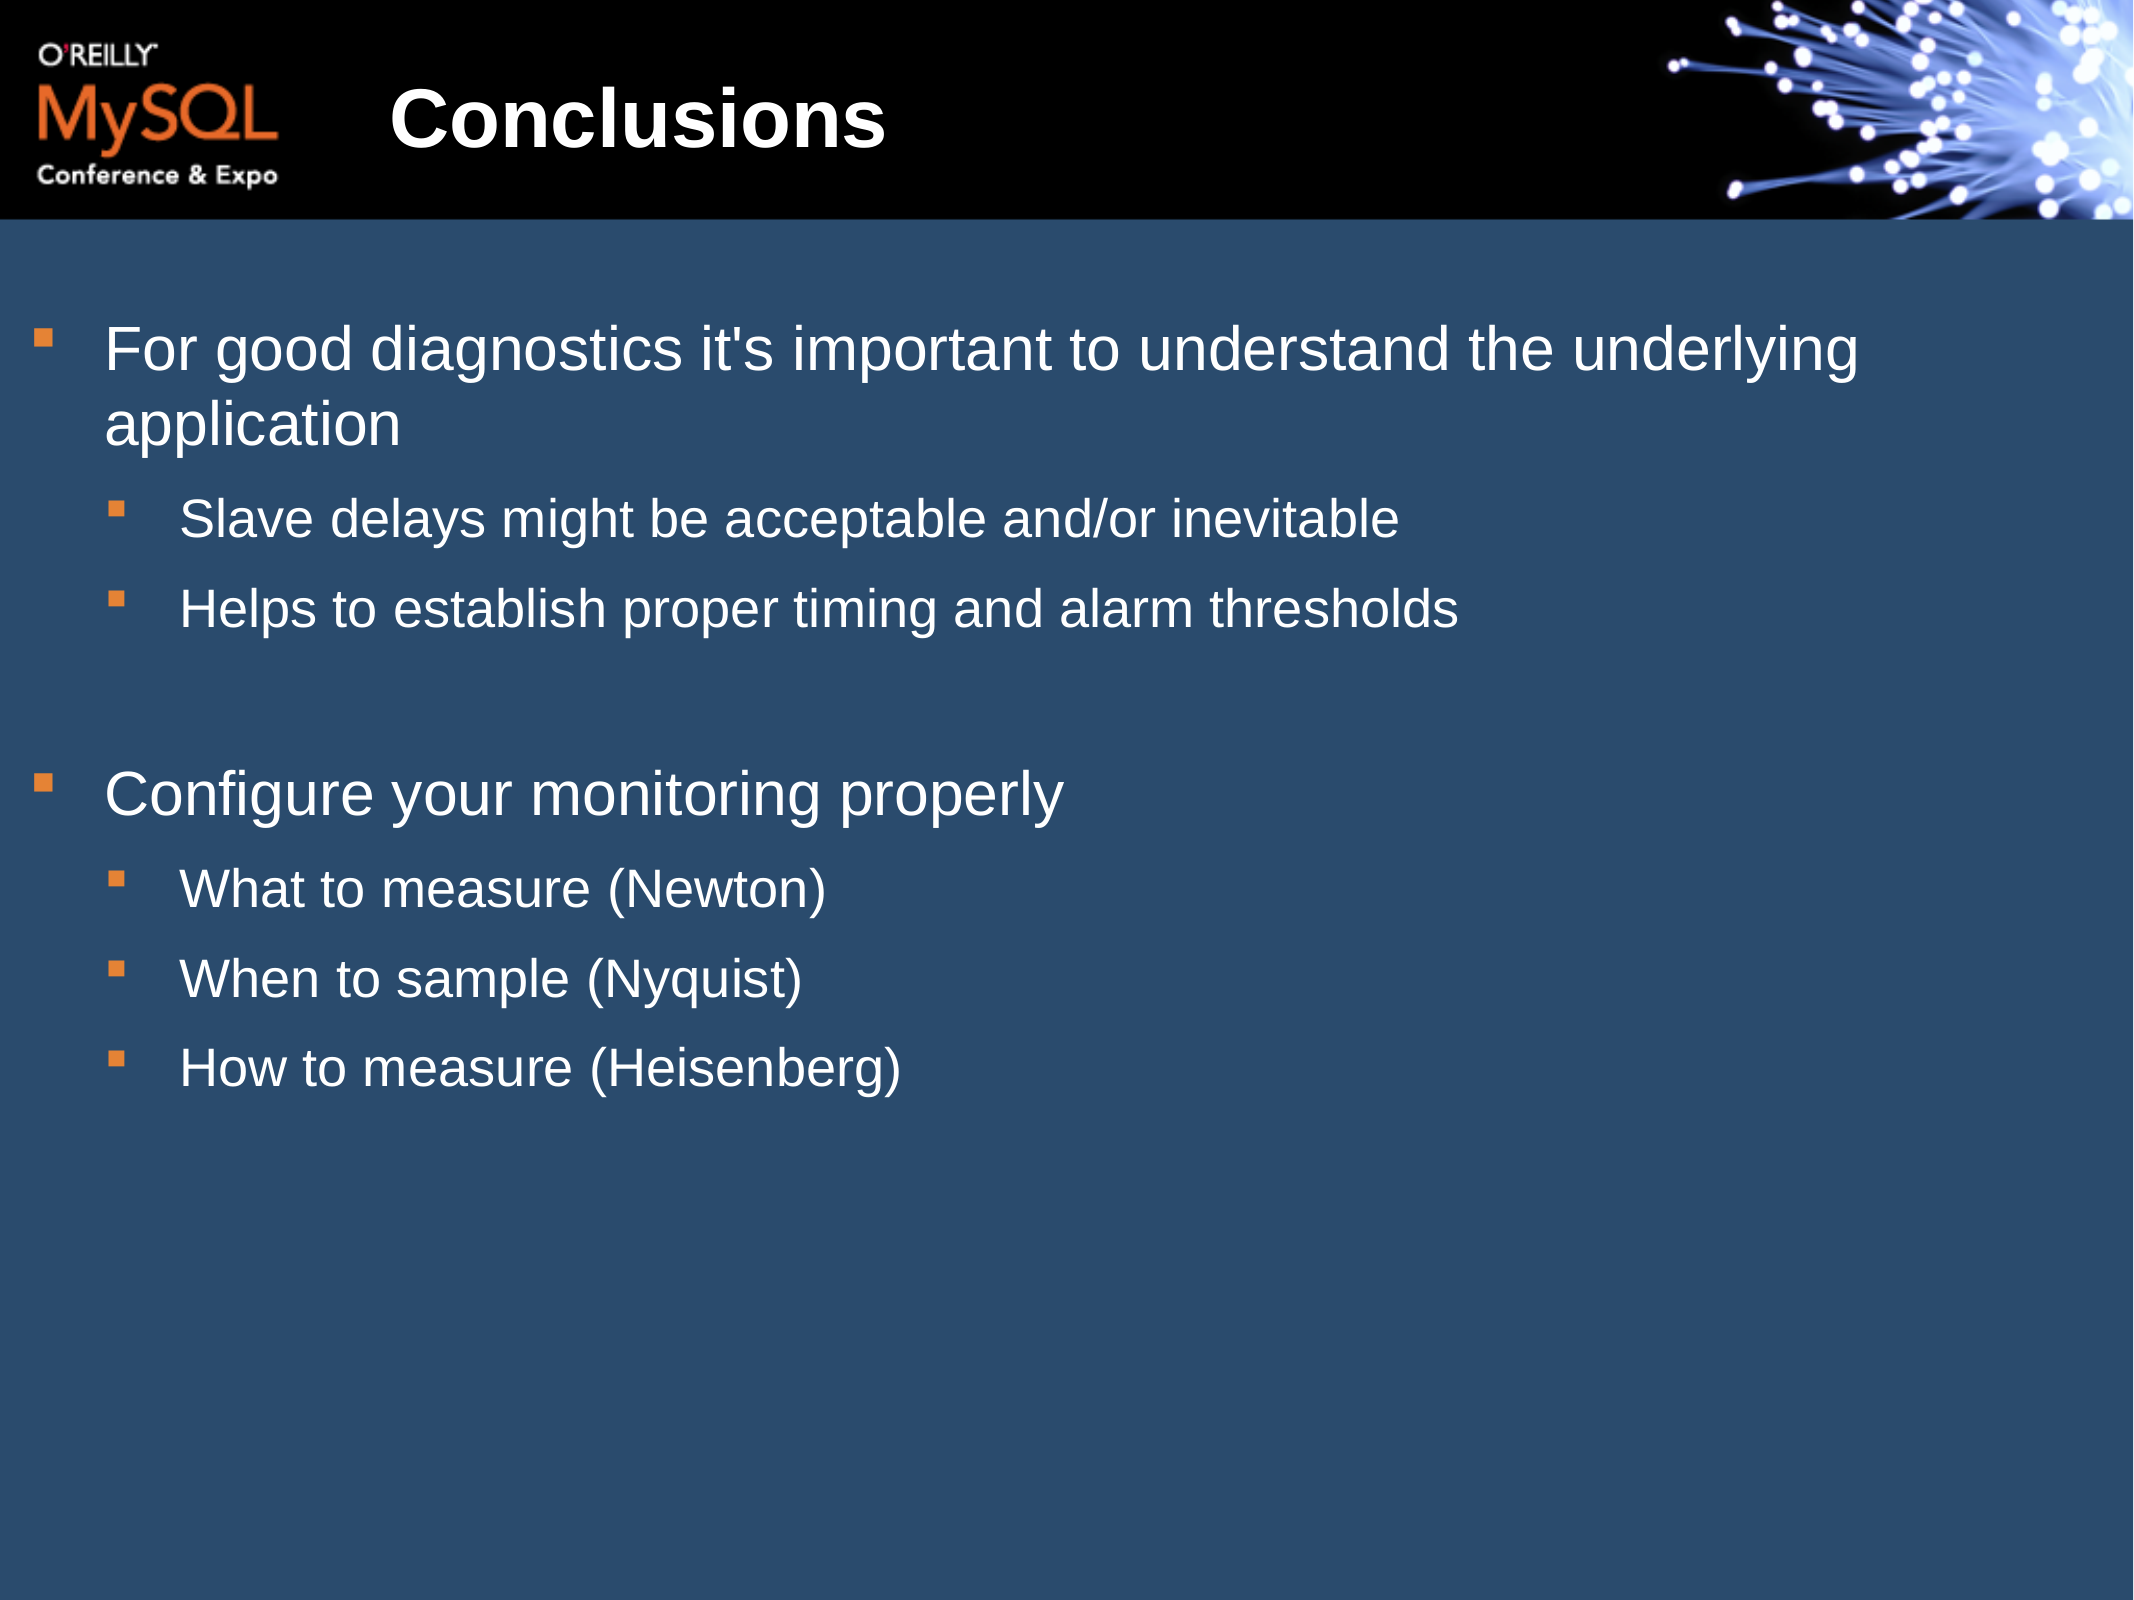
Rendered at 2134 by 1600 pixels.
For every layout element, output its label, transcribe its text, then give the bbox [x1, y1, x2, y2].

title Conclusions [381, 36, 2103, 193]
list For good diagnostics it's important to understand the underlying application Slave delays might be acceptable and/or inevitable Helps to establish proper timing and alarm thresholds Configure your monitoring properly What to measure (Newton) When to sample (Nyquist) How to measure (Heisenberg) [0, 300, 2103, 1327]
picture [0, 0, 2134, 1600]
